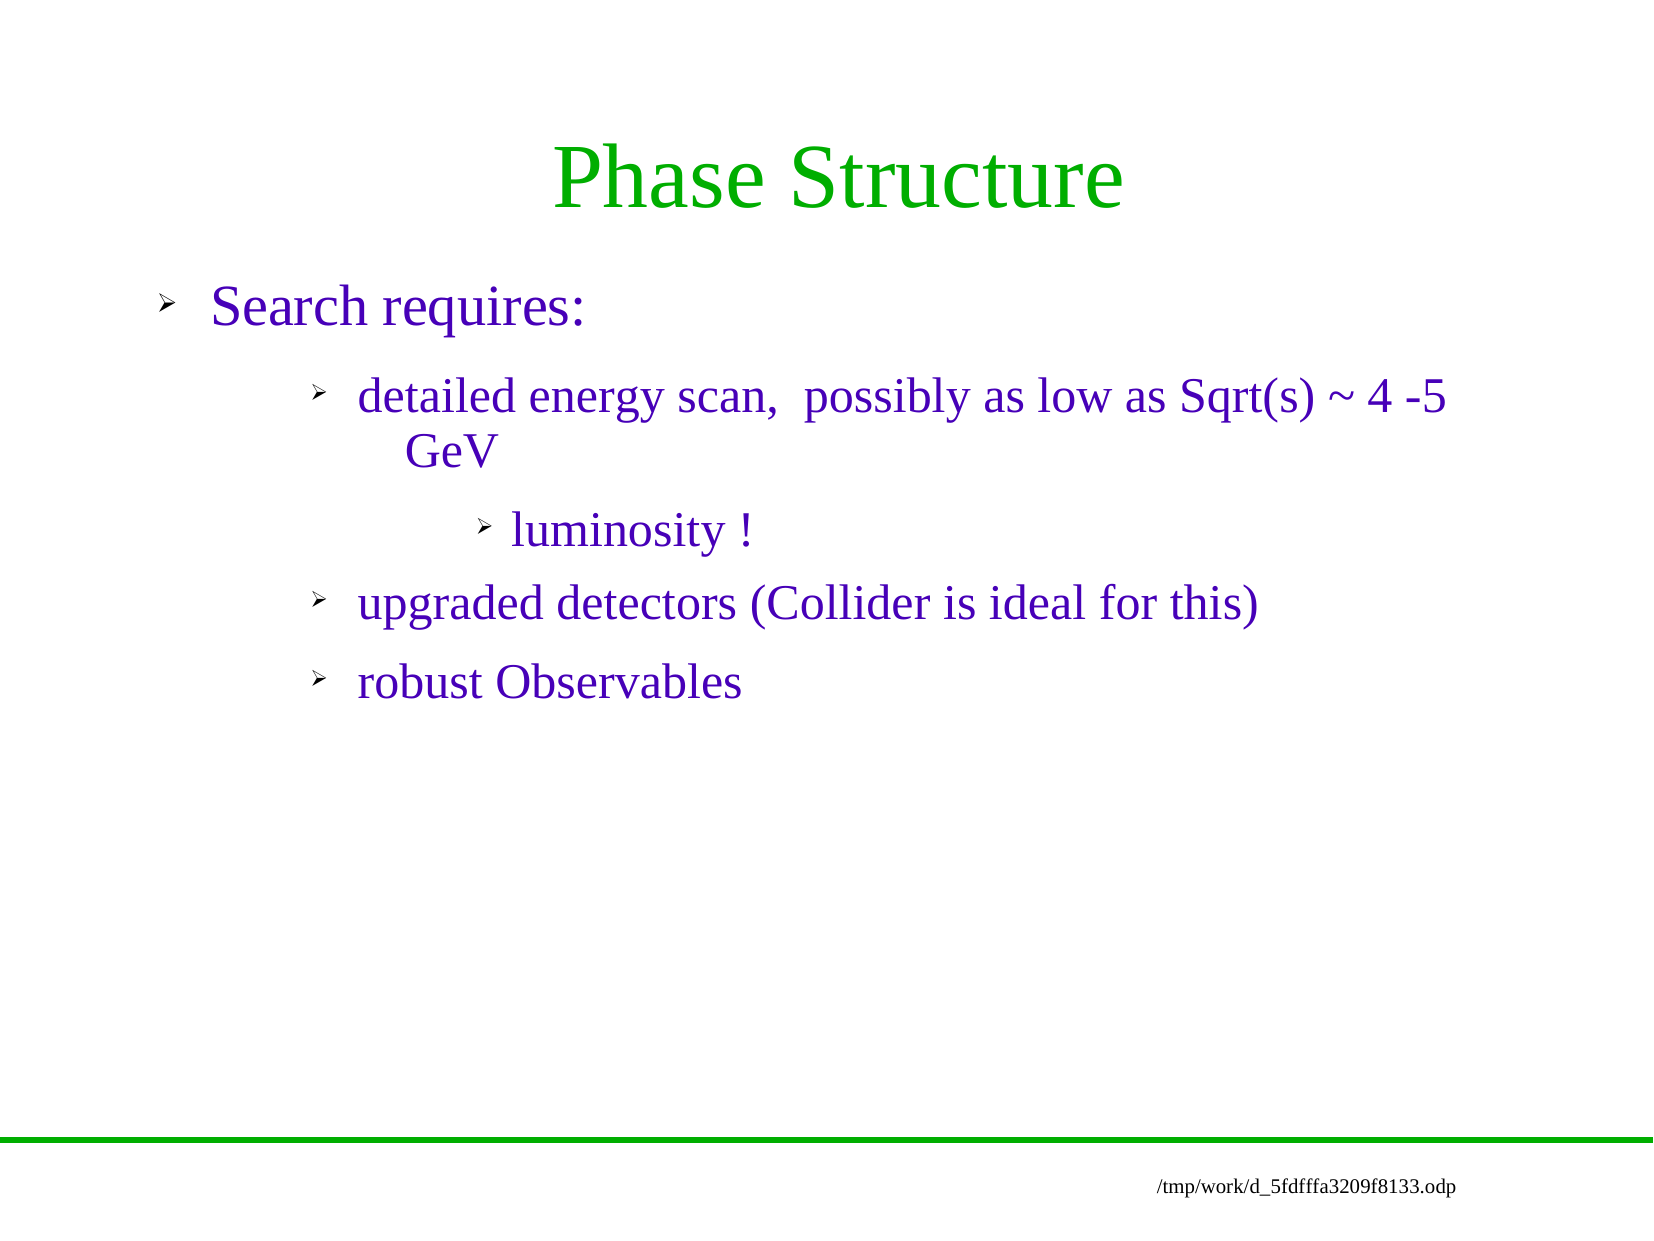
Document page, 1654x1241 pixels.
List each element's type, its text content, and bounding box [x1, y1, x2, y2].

list Search requires: detailed energy scan, possibly as low as Sqrt(s) ~ 4 -5 GeV luminosity ! upgraded detectors (Collider is ideal for this) robust Observables [121, 273, 1534, 1055]
title Phase Structure [121, 73, 1534, 273]
